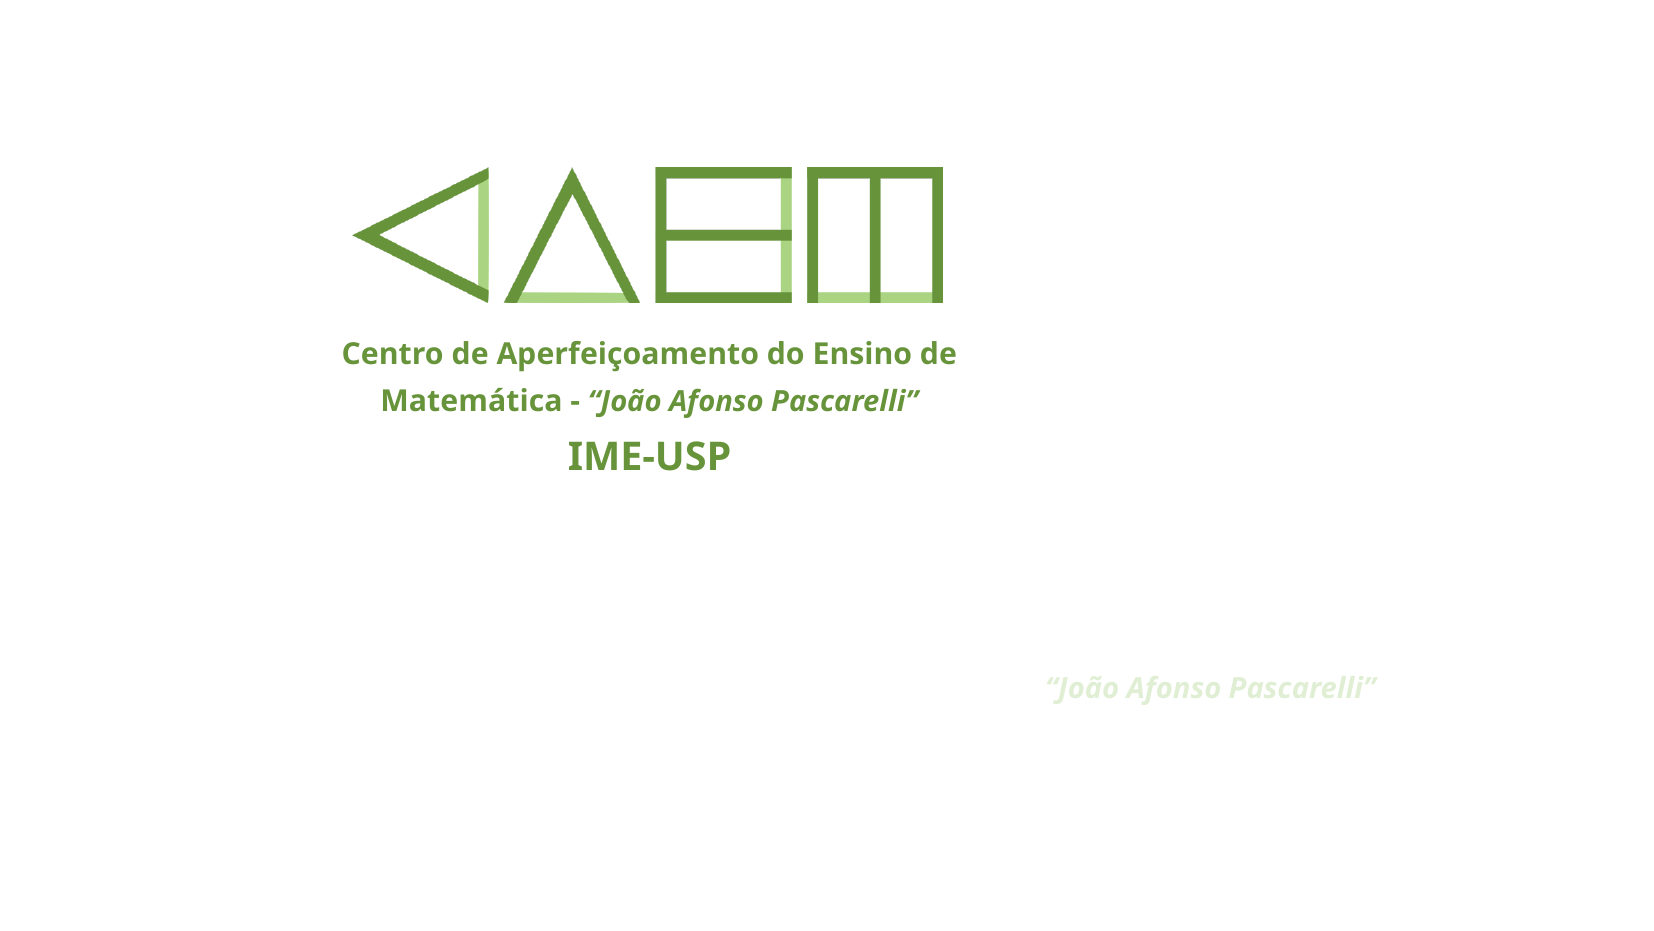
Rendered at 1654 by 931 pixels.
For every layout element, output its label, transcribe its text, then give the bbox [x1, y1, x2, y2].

text_box Centro de Aperfeiçoamento do Ensino de Matemática - “João Afonso Pascarelli” IME-USP [236, 318, 1063, 468]
text_box “João Afonso Pascarelli” [909, 660, 1512, 745]
picture [352, 167, 943, 303]
